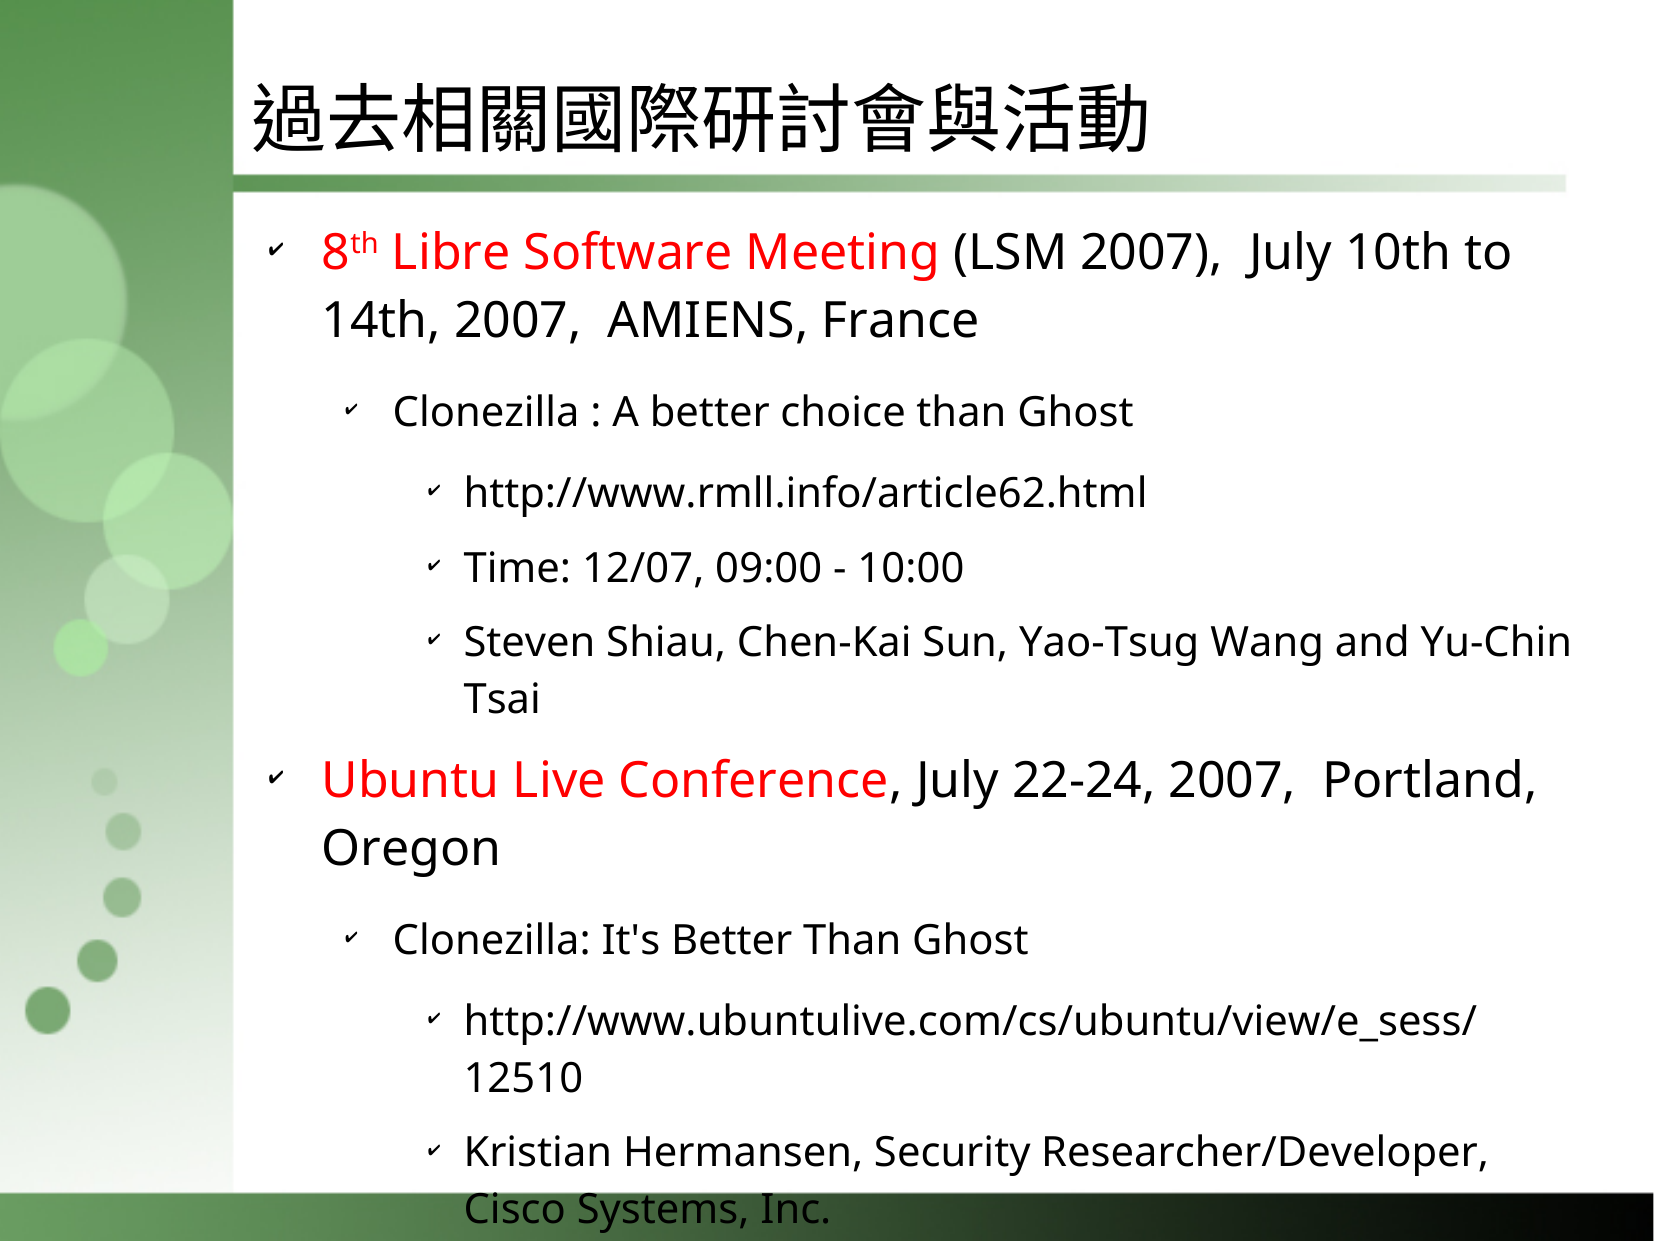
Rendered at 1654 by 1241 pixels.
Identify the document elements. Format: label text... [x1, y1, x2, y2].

title 過去相關國際研討會與活動 [236, 41, 1595, 185]
picture [0, 0, 1654, 1241]
list 8th Libre Software Meeting (LSM 2007), July 10th to 14th, 2007, AMIENS, France Clonezilla : A better choice than Ghost http://www.rmll.info/article62.html Time: 12/07, 09:00 - 10:00 Steven Shiau, Chen-Kai Sun, Yao-Tsug Wang and Yu-Chin Tsai Ubuntu Live Conference, July 22-24, 2007, Portland, Oregon Clonezilla: It's Better Than Ghost http://www.ubuntulive.com/cs/ubuntu/view/e_sess/12510 Kristian Hermansen, Security Researcher/Developer, Cisco Systems, Inc. Time: Monday, July 23, 4:35pm - 5:05pm [236, 208, 1595, 1106]
